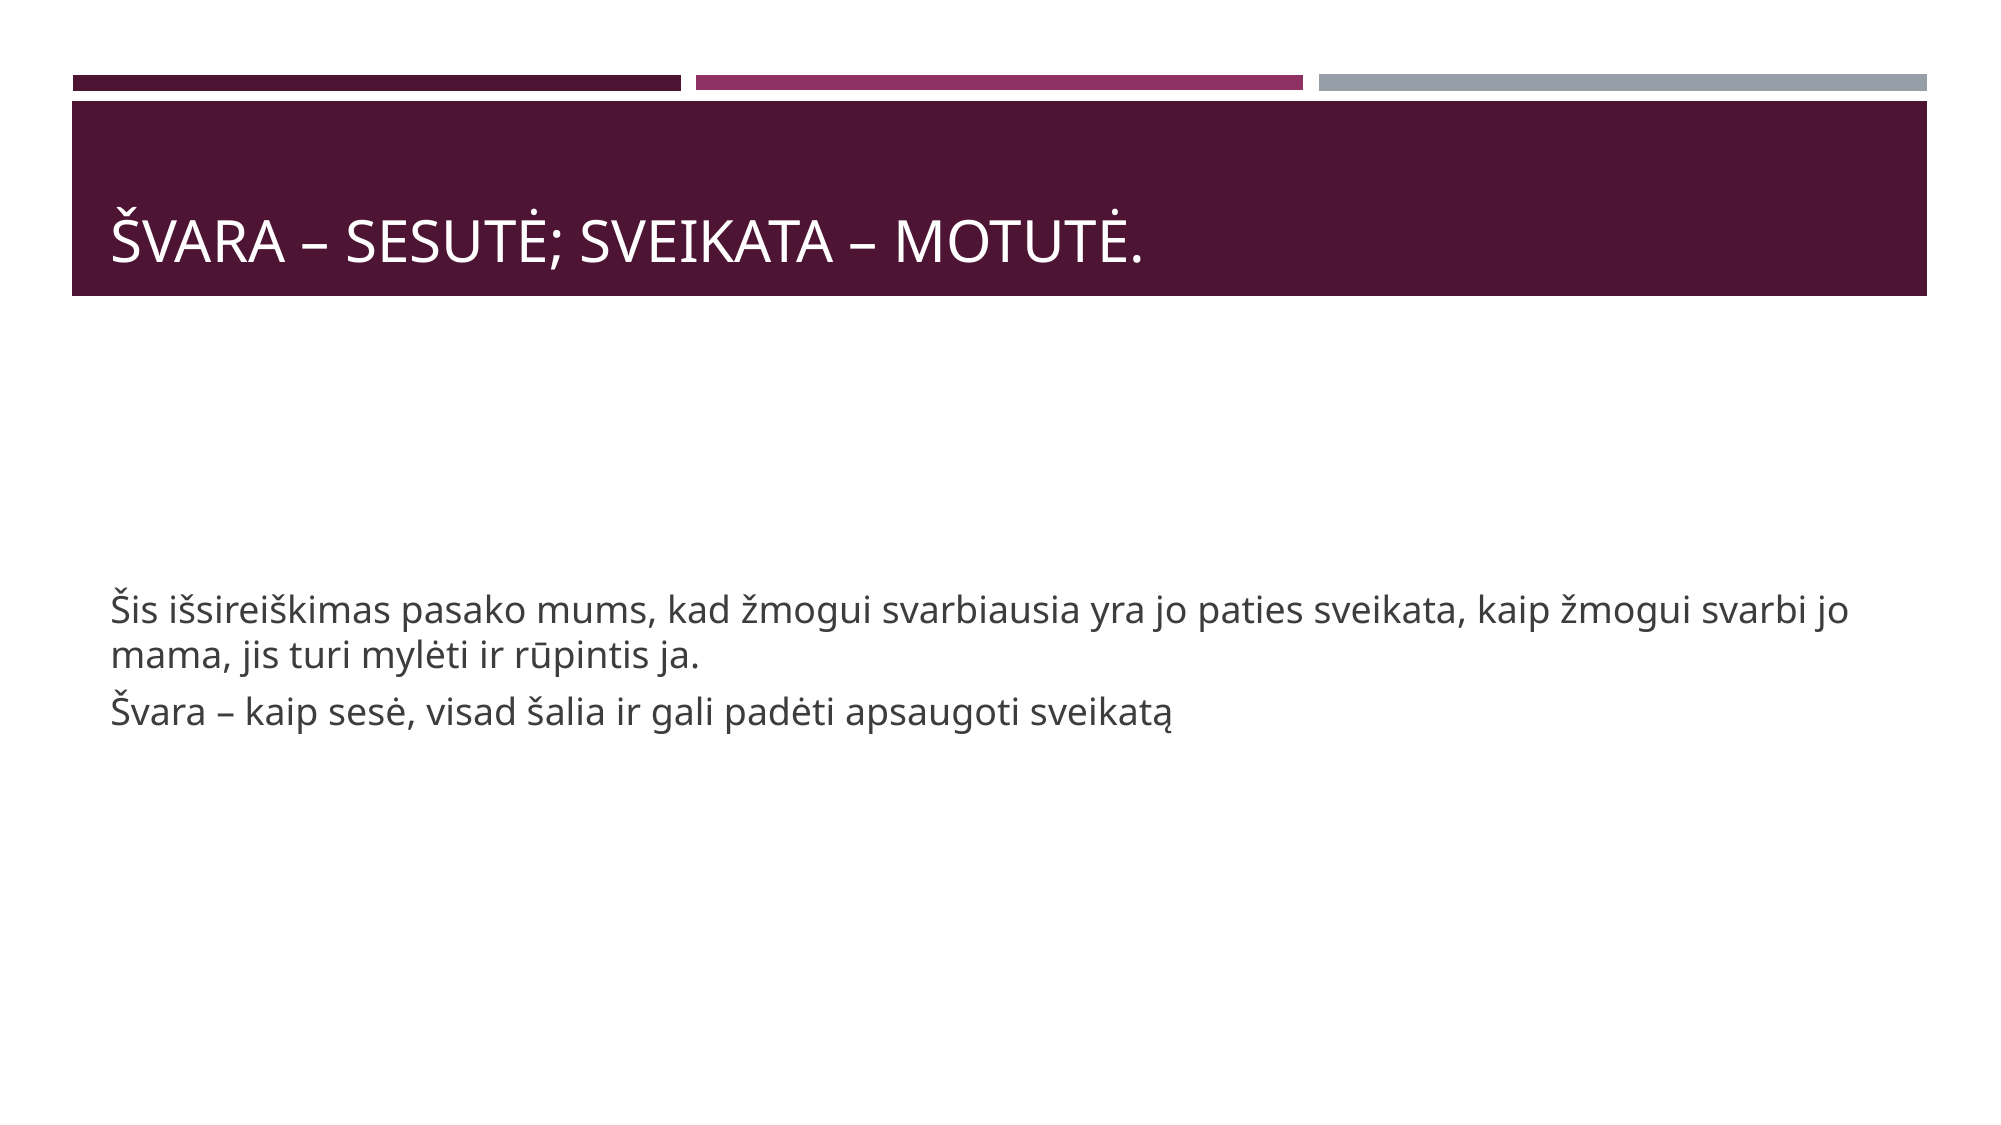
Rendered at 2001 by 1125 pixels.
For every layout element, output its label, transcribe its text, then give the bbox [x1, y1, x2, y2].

list Šis išsireiškimas pasako mums, kad žmogui svarbiausia yra jo paties sveikata, kaip žmogui svarbi jo mama, jis turi mylėti ir rūpintis ja. Švara – kaip sesė, visad šalia ir gali padėti apsaugoti sveikatą [95, 357, 1905, 962]
title Švara – sesutė; sveikata – motutė. [95, 115, 1905, 282]
